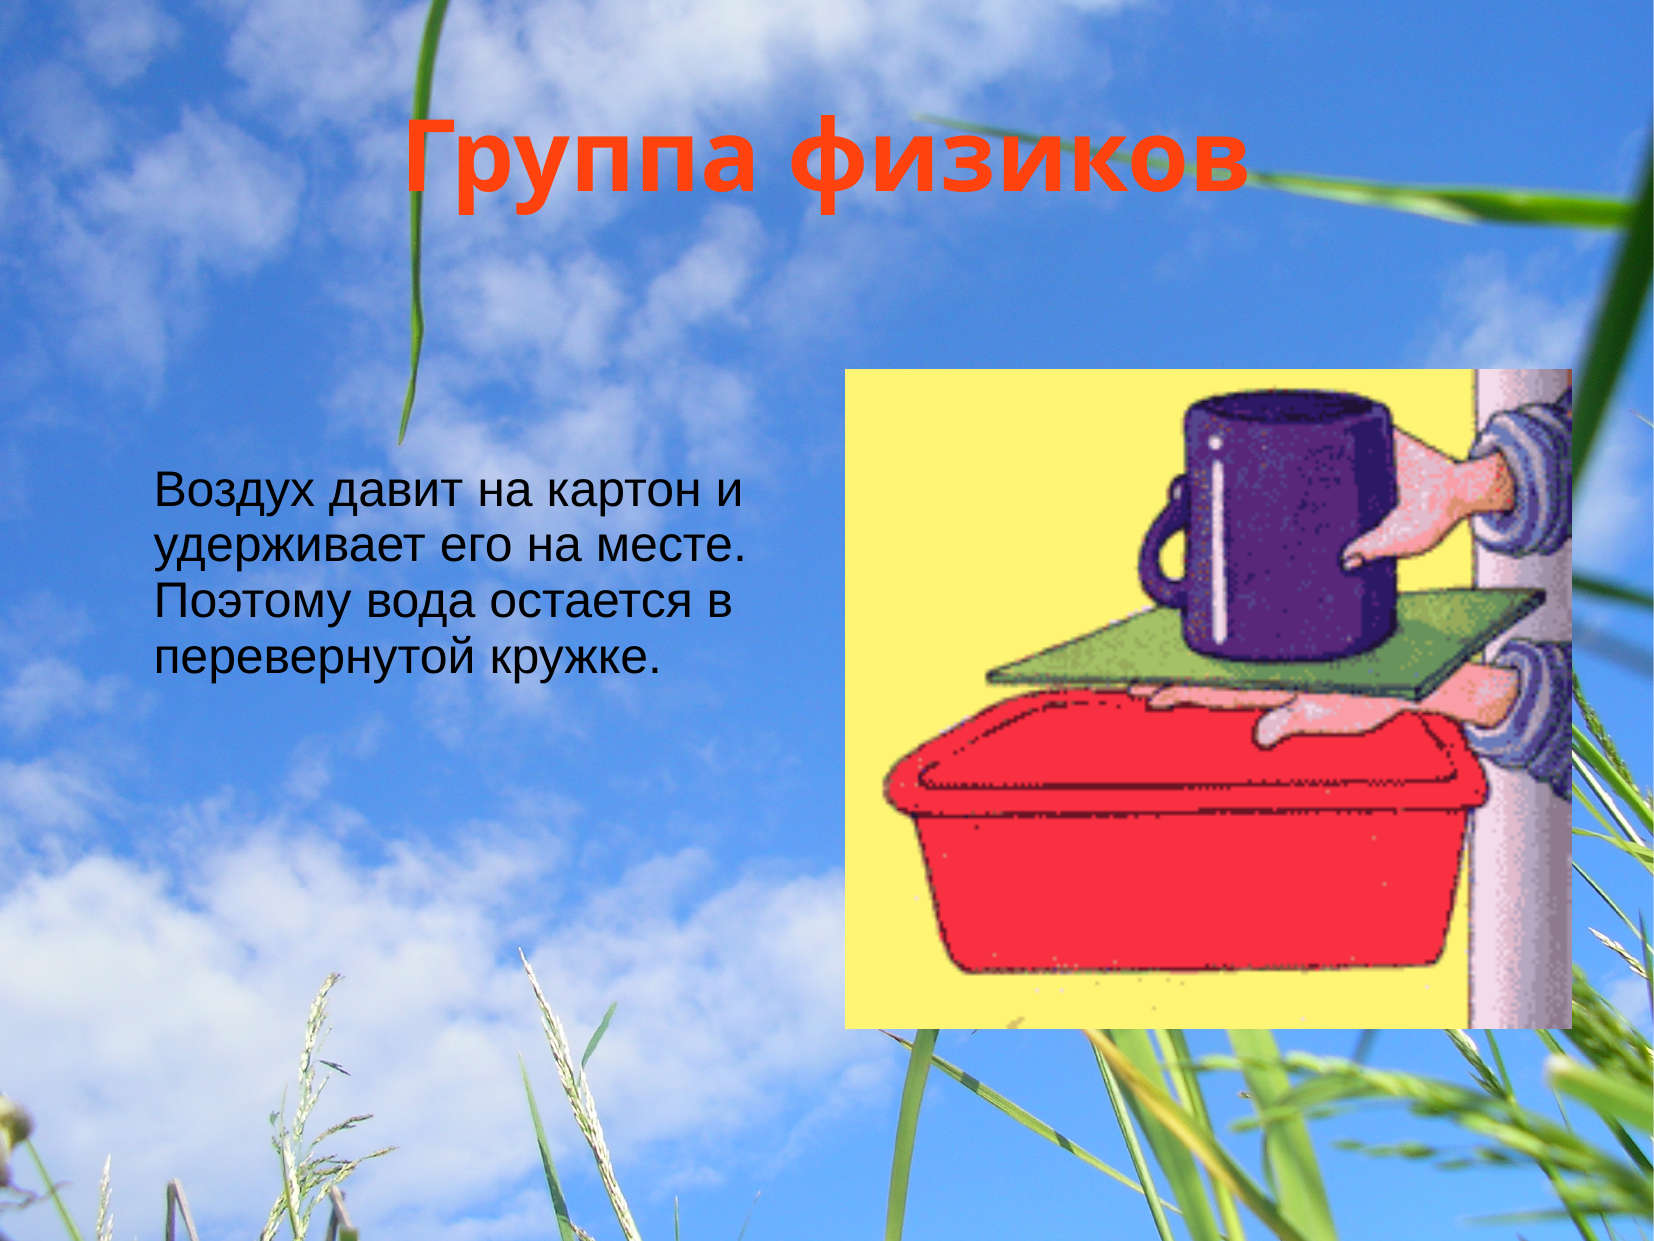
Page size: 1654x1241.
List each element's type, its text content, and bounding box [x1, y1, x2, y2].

list Воздух давит на картон и удерживает его на месте. Поэтому вода остается в перевернутой кружке. [82, 290, 809, 1109]
picture [0, 0, 1654, 1241]
title Группа физиков [82, 49, 1571, 257]
